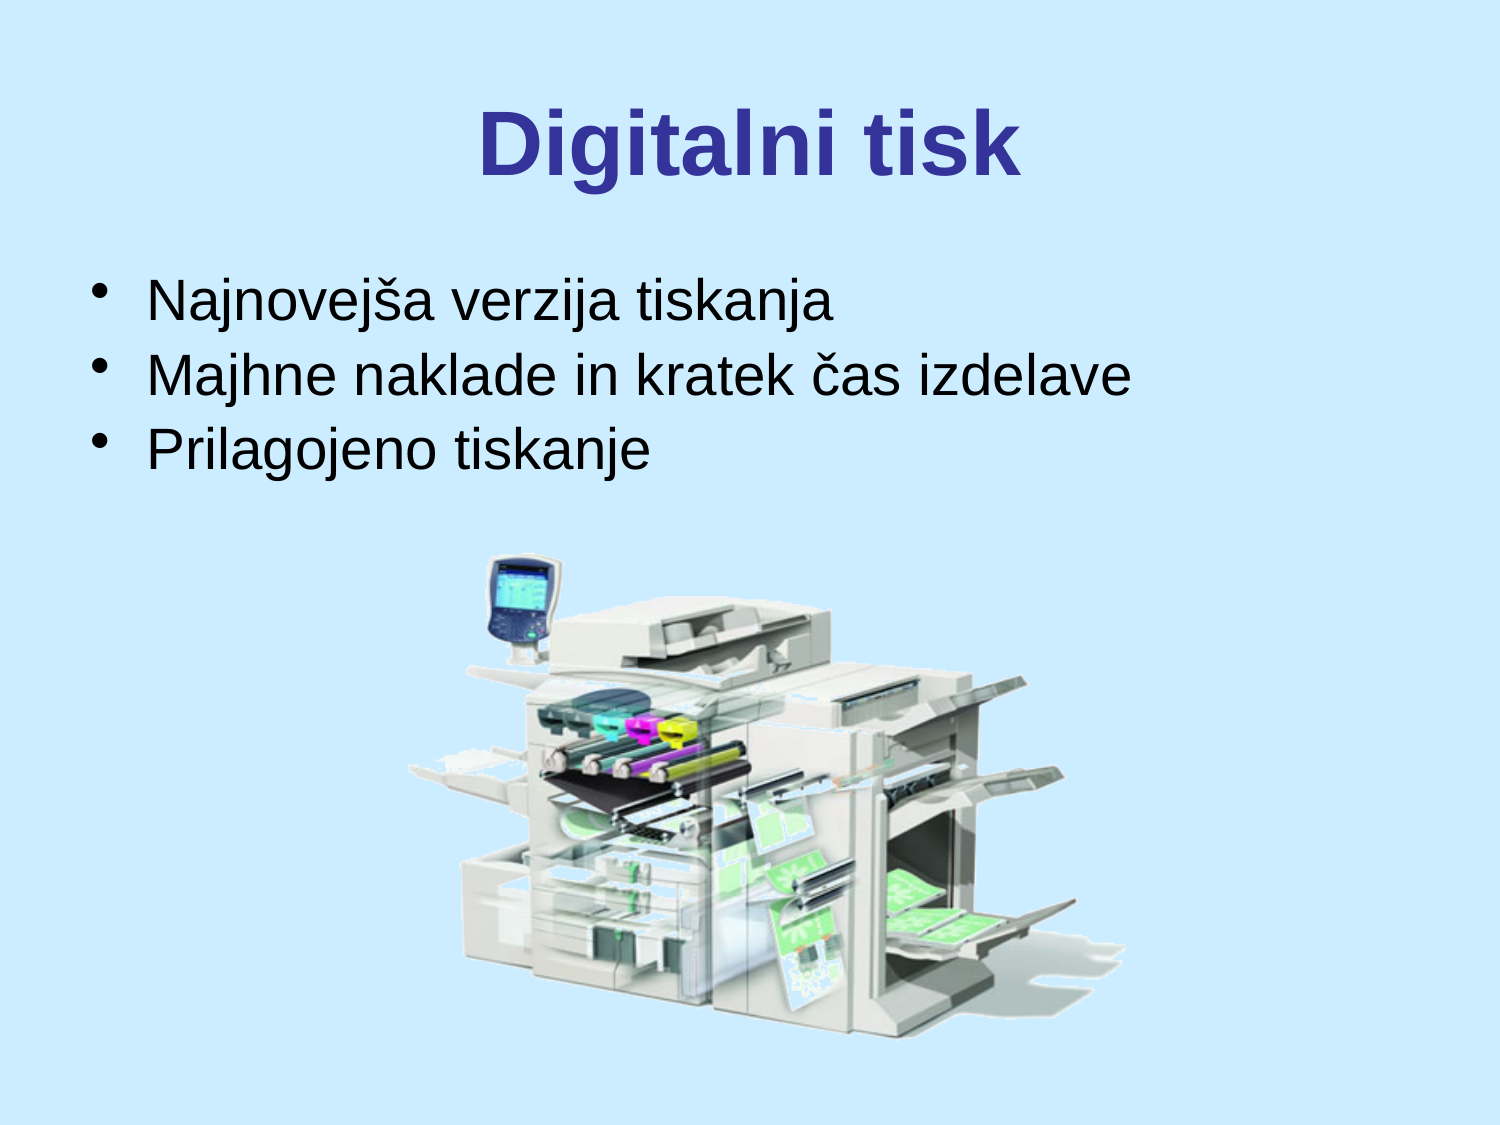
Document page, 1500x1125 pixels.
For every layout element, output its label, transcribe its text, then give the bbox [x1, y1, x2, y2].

list Najnovejša verzija tiskanja Majhne naklade in kratek čas izdelave Prilagojeno tiskanje [75, 262, 1388, 516]
title Digitalni tisk [75, 45, 1425, 233]
picture [407, 550, 1129, 1052]
